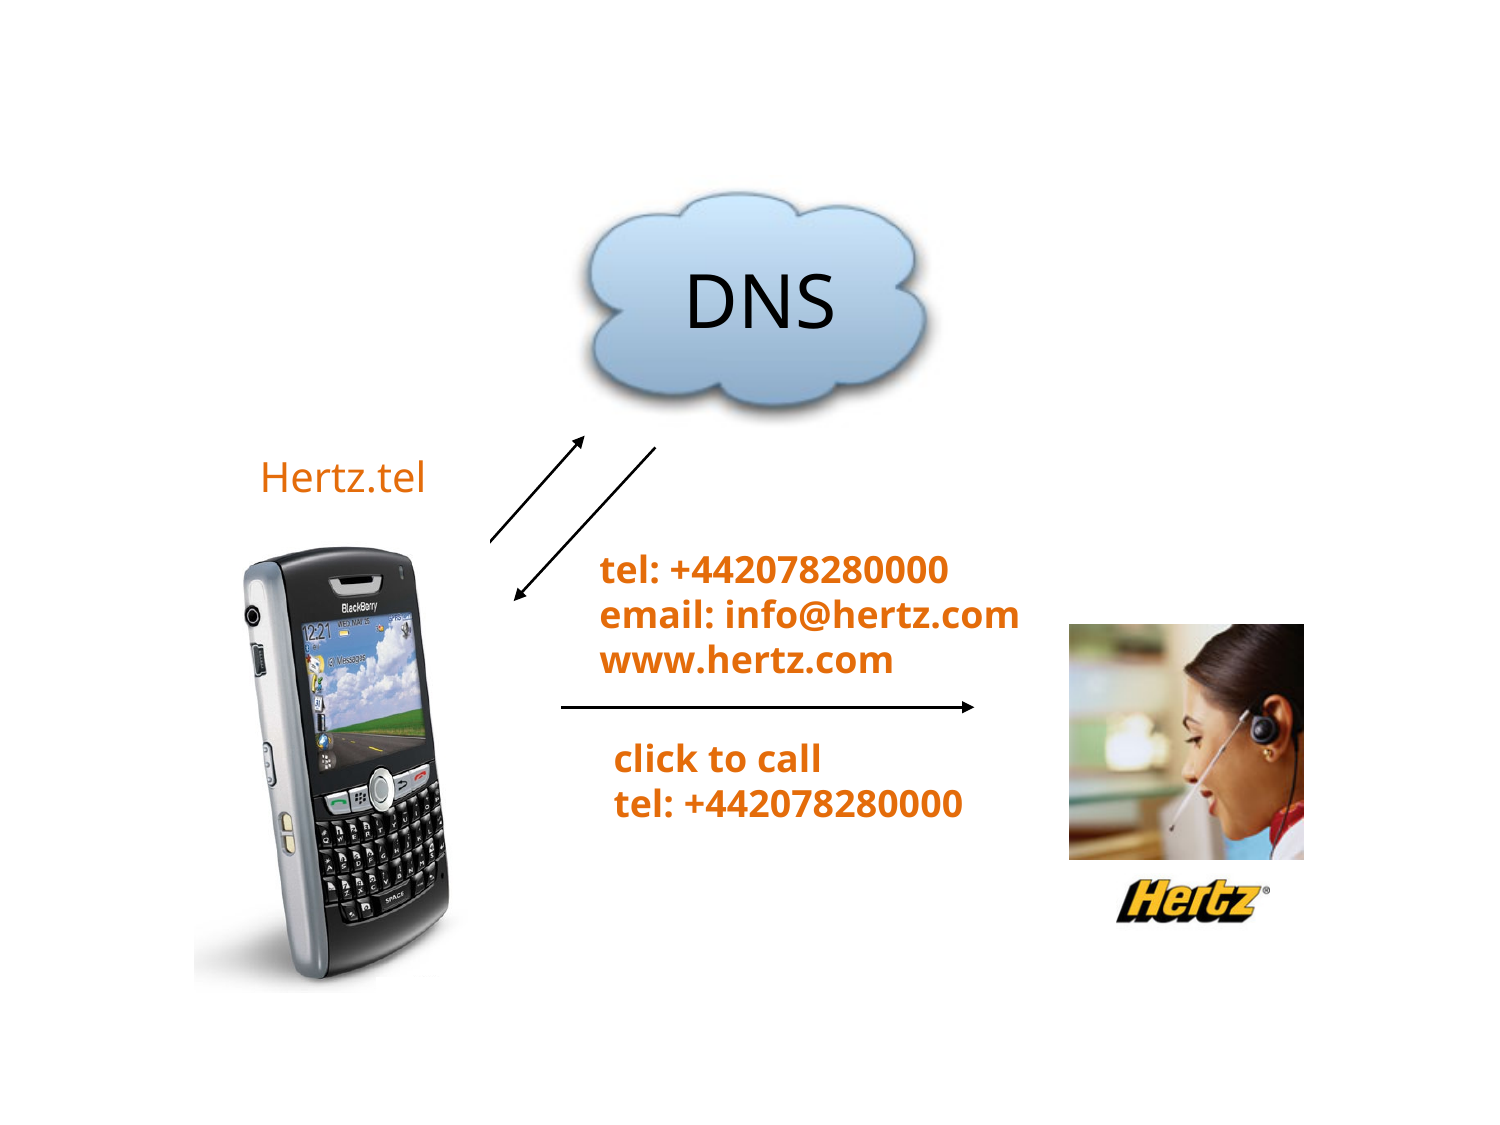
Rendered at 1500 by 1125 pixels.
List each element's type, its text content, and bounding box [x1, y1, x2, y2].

picture [549, 175, 963, 436]
picture [1069, 624, 1304, 860]
text_box DNS [668, 246, 865, 352]
picture [194, 515, 490, 1010]
text_box tel: +442078280000 email: info@hertz.com www.hertz.com [584, 537, 1036, 734]
text_box click to call tel: +442078280000 [598, 727, 979, 833]
text_box Hertz.tel [244, 443, 442, 509]
picture [1116, 872, 1270, 935]
